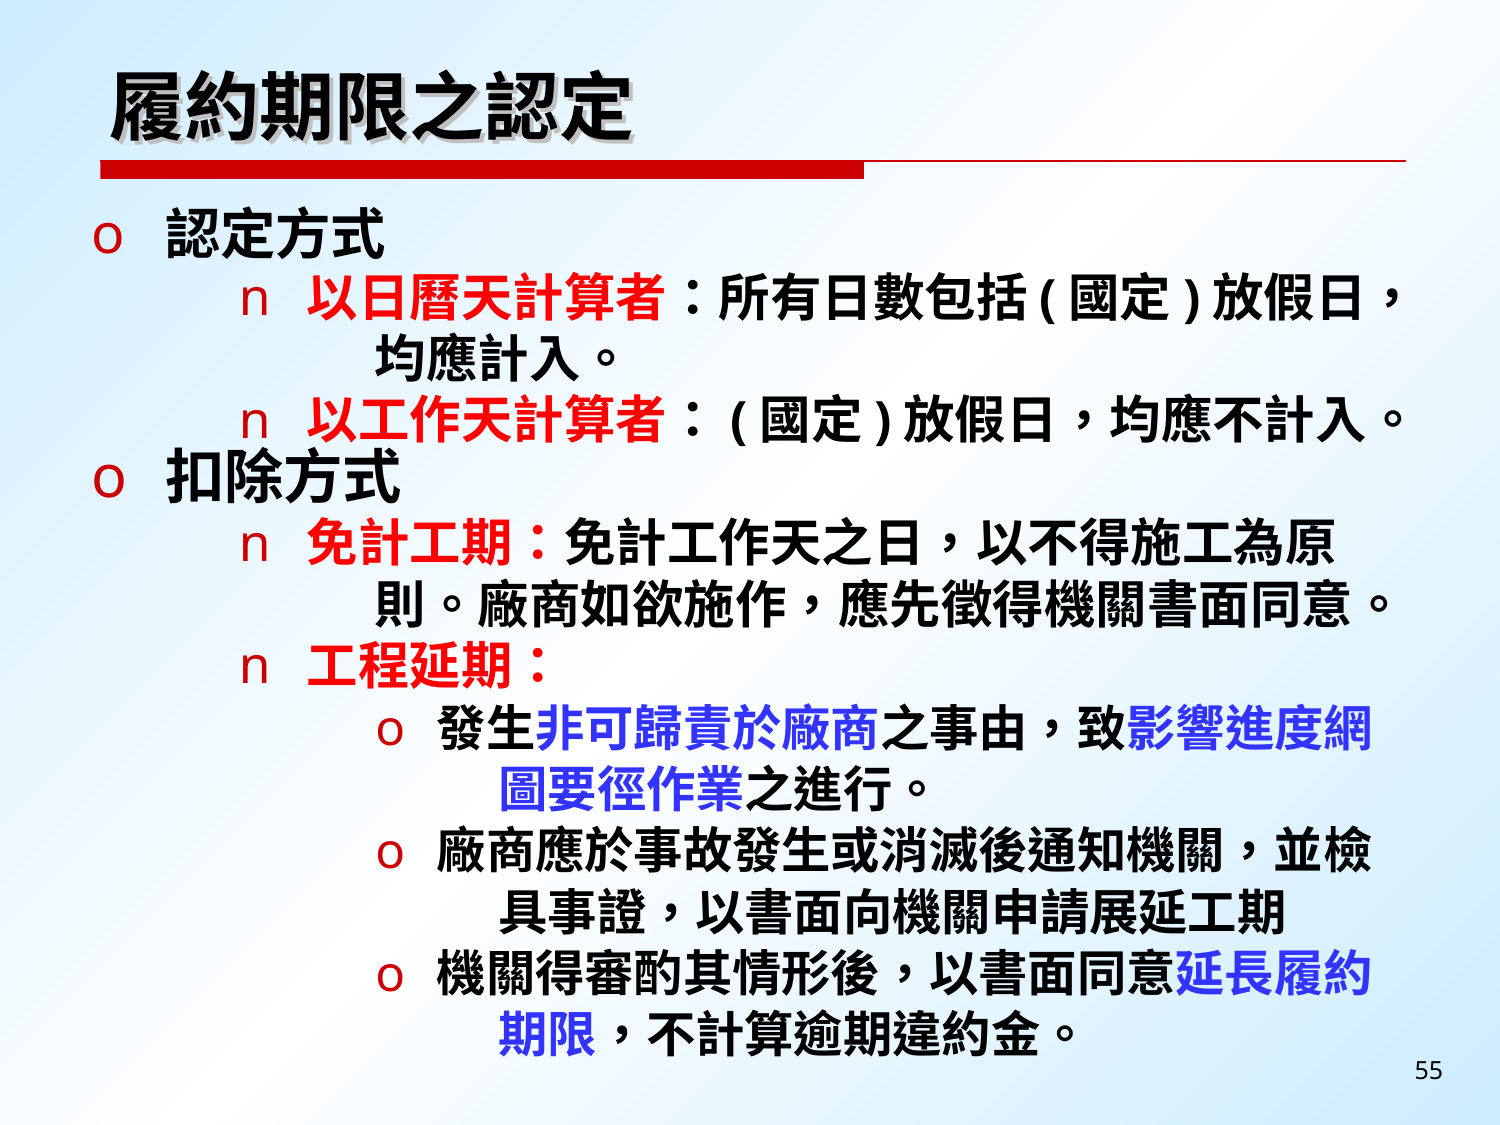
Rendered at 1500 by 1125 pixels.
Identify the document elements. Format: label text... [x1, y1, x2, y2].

list 認定方式 以日曆天計算者：所有日數包括(國定)放假日，均應計入。 以工作天計算者：(國定)放假日，均應不計入。 扣除方式 免計工期：免計工作天之日，以不得施工為原則。廠商如欲施作，應先徵得機關書面同意。 工程延期： 發生非可歸責於廠商之事由，致影響進度網圖要徑作業之進行。 廠商應於事故發生或消滅後通知機關，並檢具事證，以書面向機關申請展延工期 機關得審酌其情形後，以書面同意延長履約期限，不計算逾期違約金。 [76, 196, 1436, 1125]
title 履約期限之認定 [94, 30, 1407, 158]
